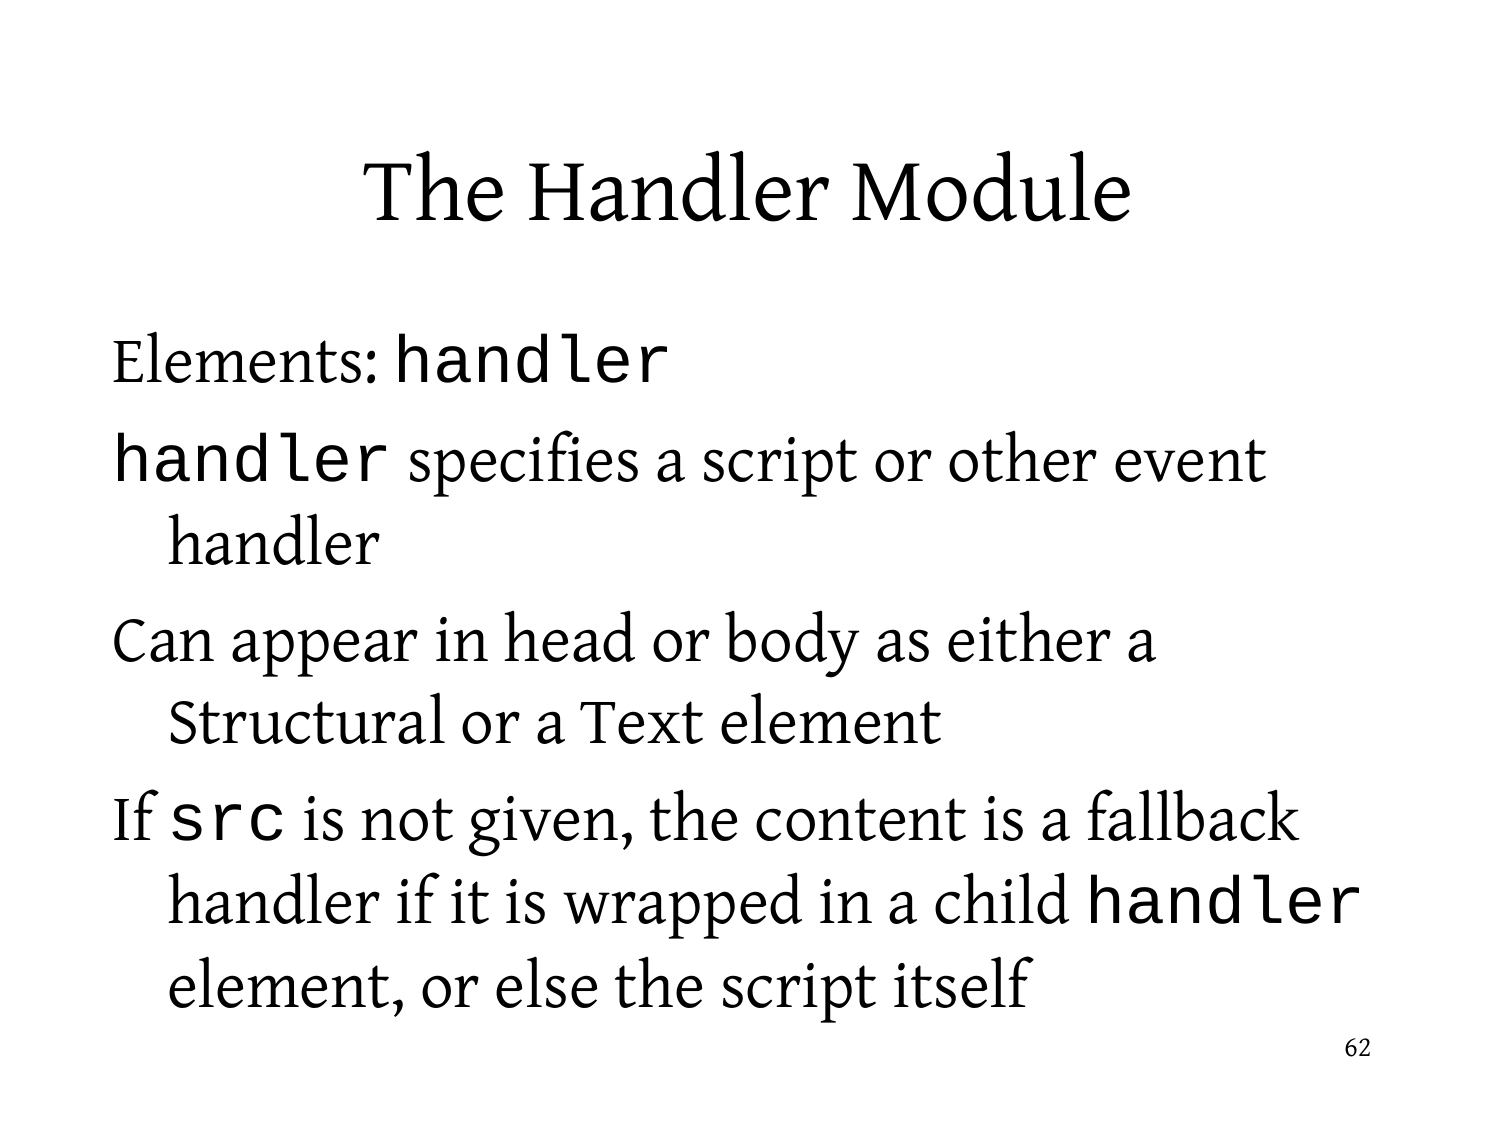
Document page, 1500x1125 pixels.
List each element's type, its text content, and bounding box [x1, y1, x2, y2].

title The Handler Module [112, 63, 1387, 324]
list Elements: handler handler specifies a script or other event handler Can appear in head or body as either a Structural or a Text element If src is not given, the content is a fallback handler if it is wrapped in a child handler element, or else the script itself [112, 324, 1387, 1026]
